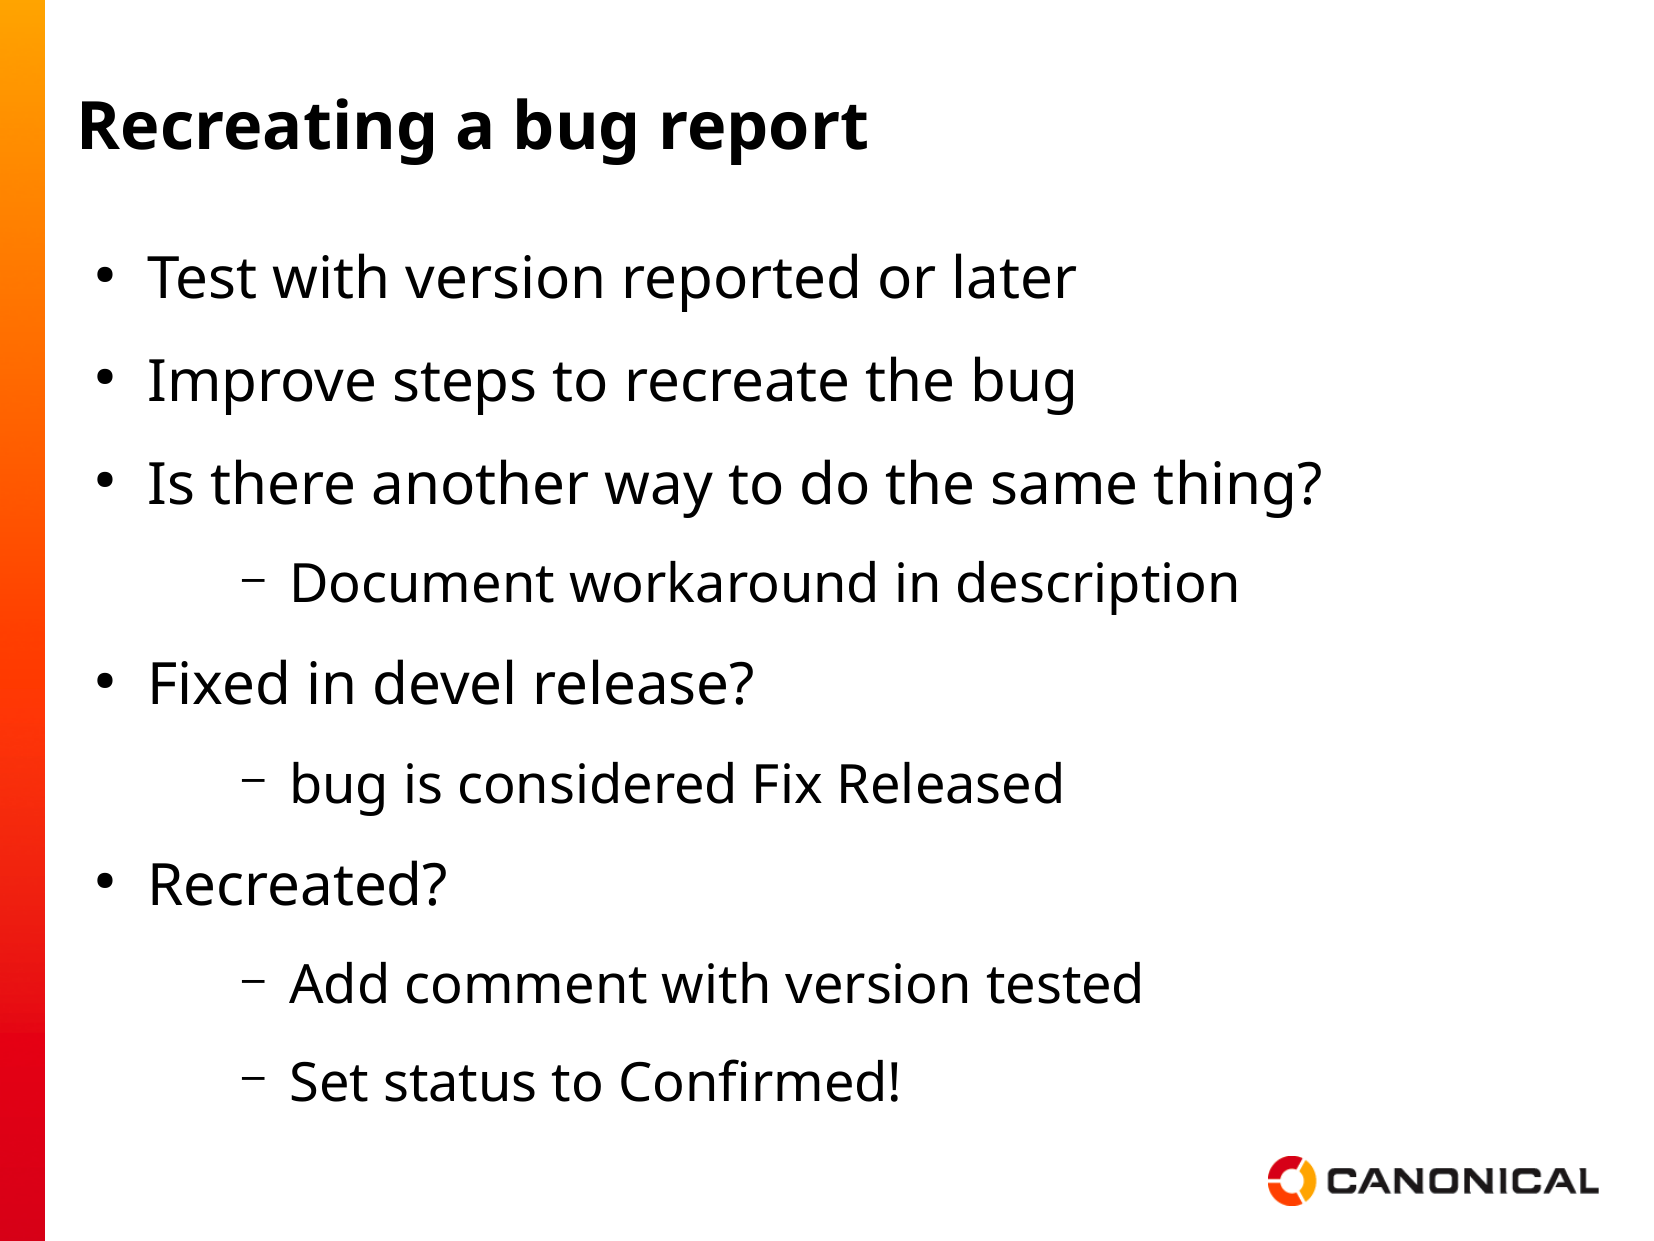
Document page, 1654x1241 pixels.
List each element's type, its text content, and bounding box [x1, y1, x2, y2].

list Test with version reported or later Improve steps to recreate the bug Is there another way to do the same thing? Document workaround in description Fixed in devel release? bug is considered Fix Released Recreated? Add comment with version tested Set status to Confirmed! [76, 236, 1589, 1040]
title Recreating a bug report [76, 48, 1589, 200]
picture [1268, 1156, 1599, 1206]
picture [0, 0, 45, 1241]
